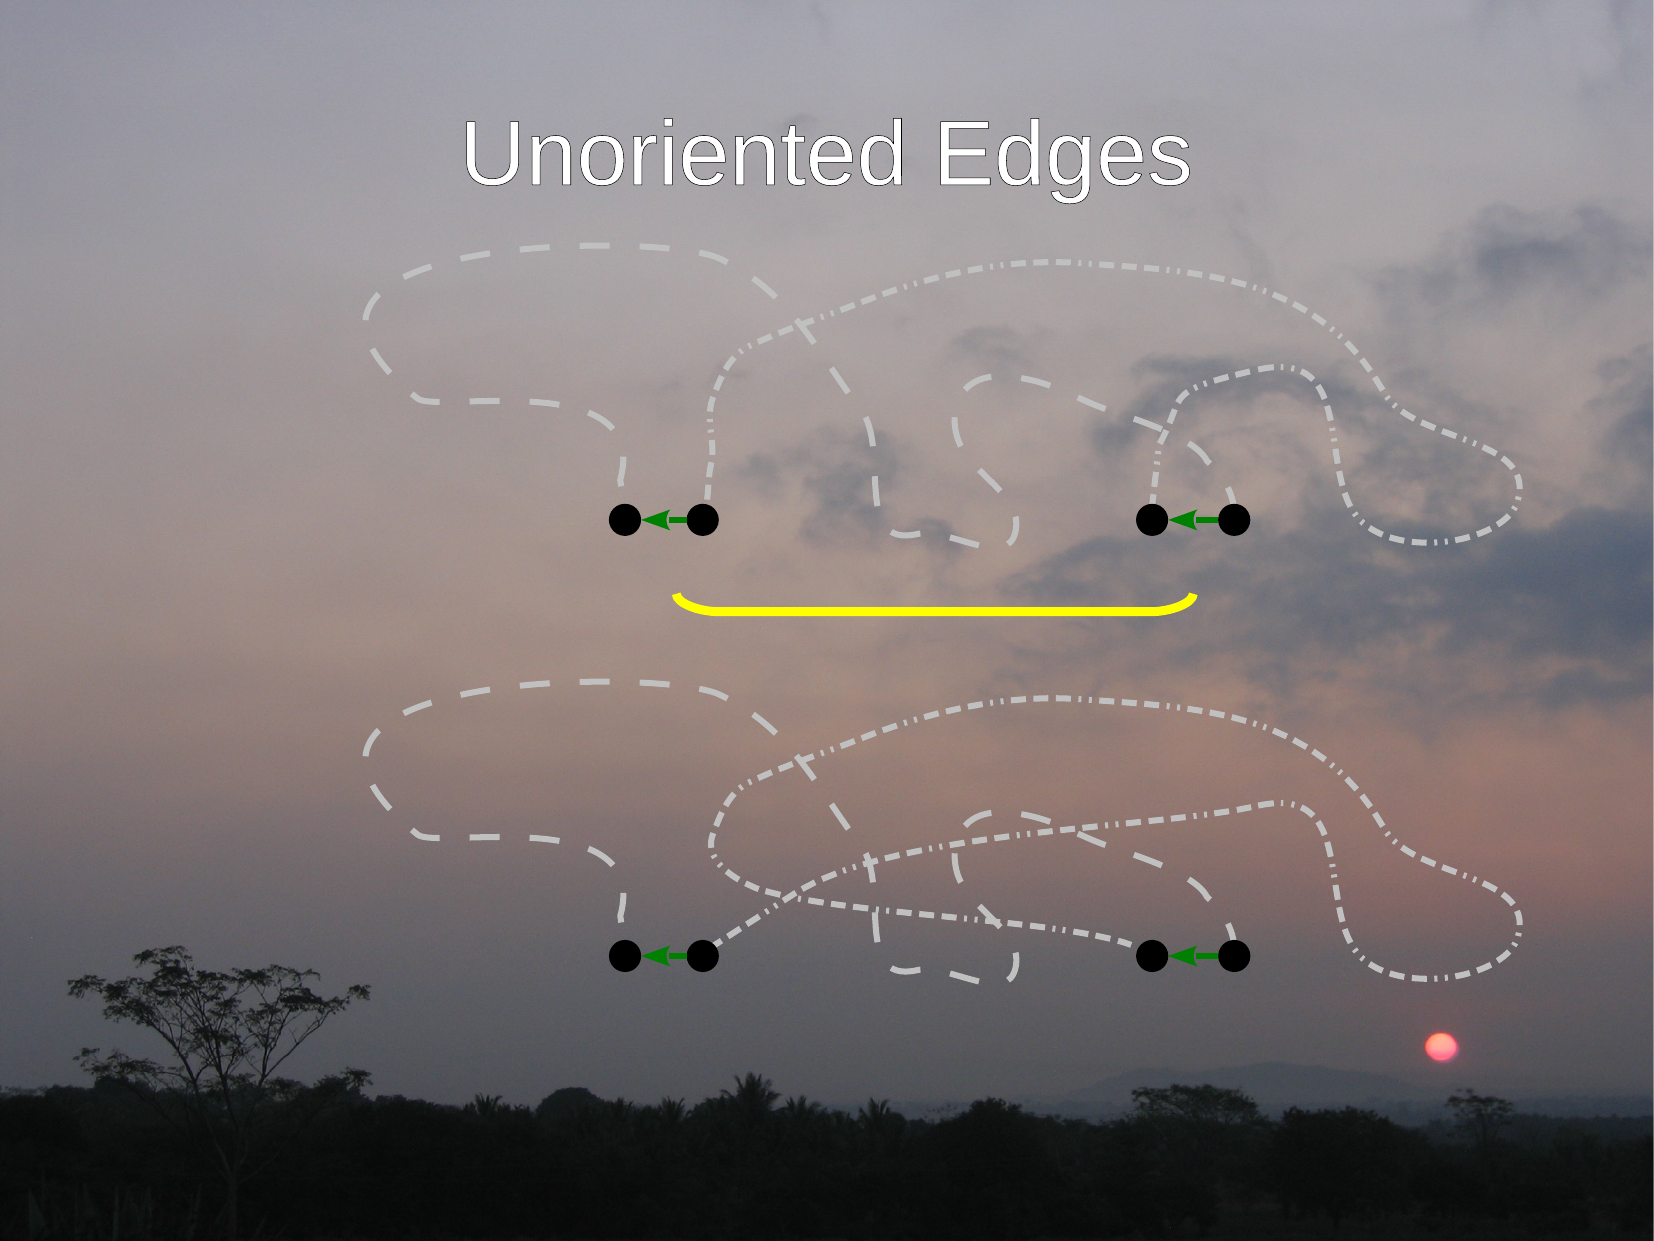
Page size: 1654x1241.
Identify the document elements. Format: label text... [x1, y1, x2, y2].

text_box [1136, 939, 1169, 973]
text_box [1218, 503, 1251, 536]
text_box [608, 939, 642, 973]
text_box [687, 939, 719, 973]
picture [0, 0, 1654, 1241]
text_box [1136, 503, 1169, 536]
text_box [1218, 939, 1251, 973]
text_box [608, 503, 641, 536]
text_box [686, 503, 719, 536]
title Unoriented Edges [82, 49, 1571, 257]
